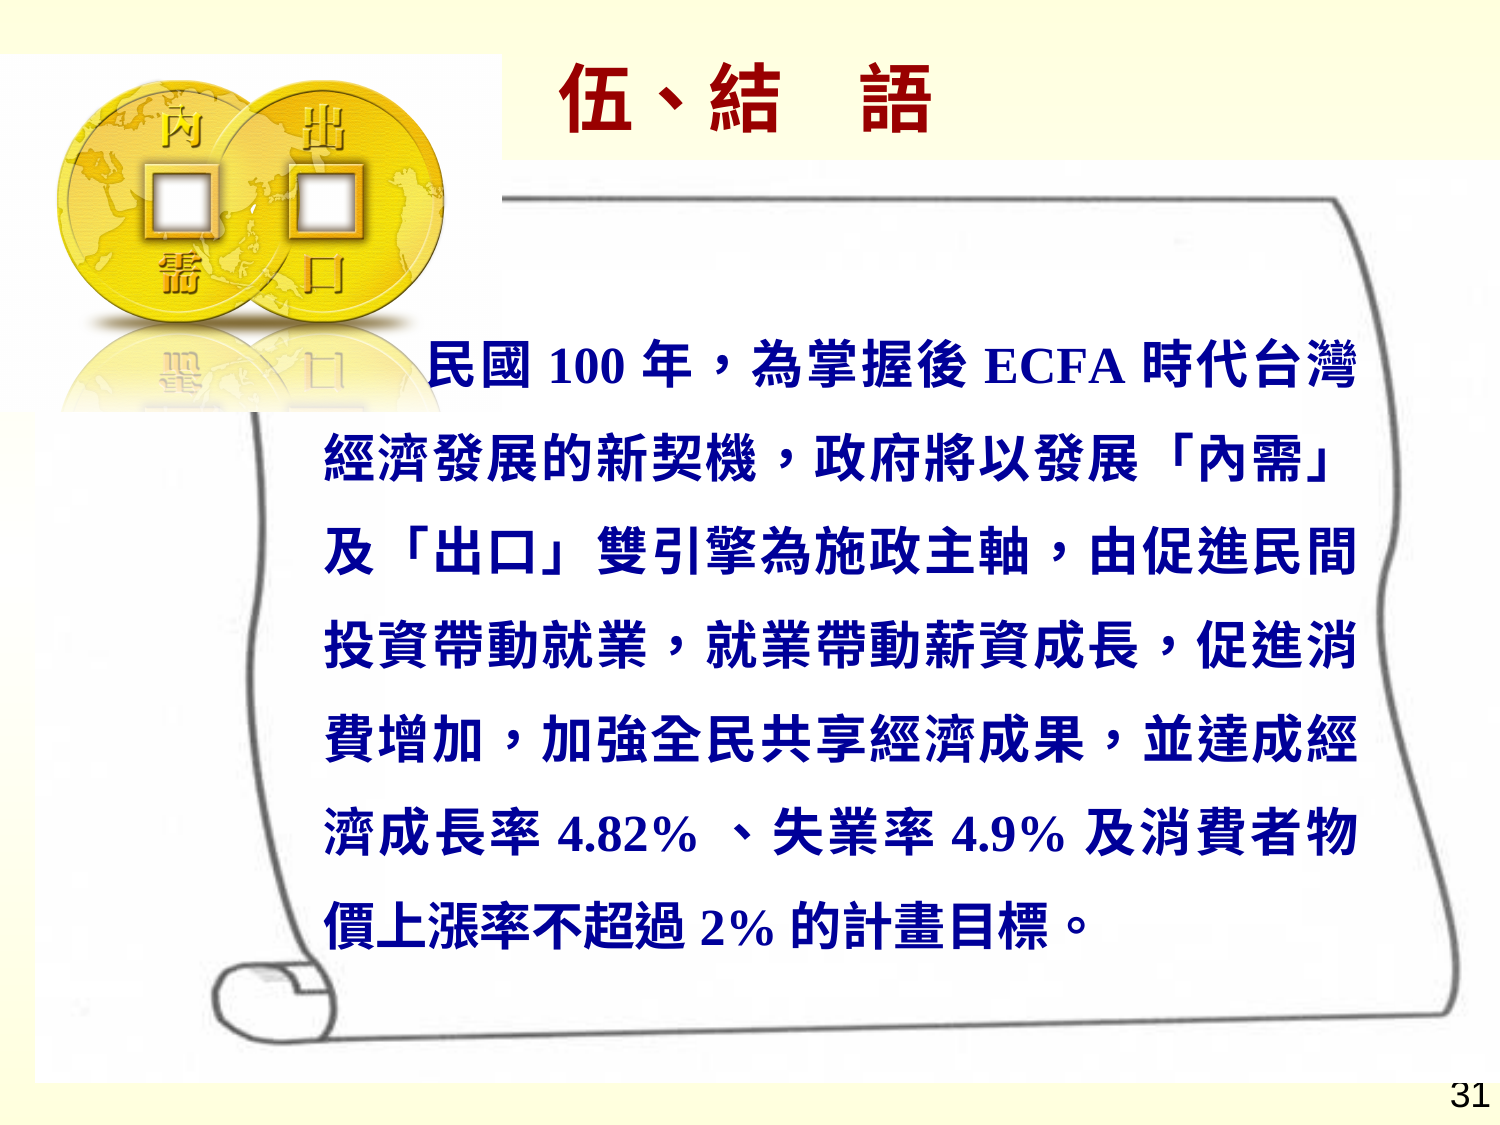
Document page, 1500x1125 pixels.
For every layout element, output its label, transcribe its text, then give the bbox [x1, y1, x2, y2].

picture [0, 150, 1500, 1083]
text_box 民國100年，為掌握後ECFA時代台灣經濟發展的新契機，政府將以發展「內需」及「出口」雙引擎為施政主軸，由促進民間投資帶動就業，就業帶動薪資成長，促進消費增加，加強全民共享經濟成果，並達成經濟成長率4.82%、失業率4.9%及消費者物價上漲率不超過2%的計畫目標。 [308, 205, 1374, 1051]
text_box 伍、結 語 [0, 43, 1496, 150]
